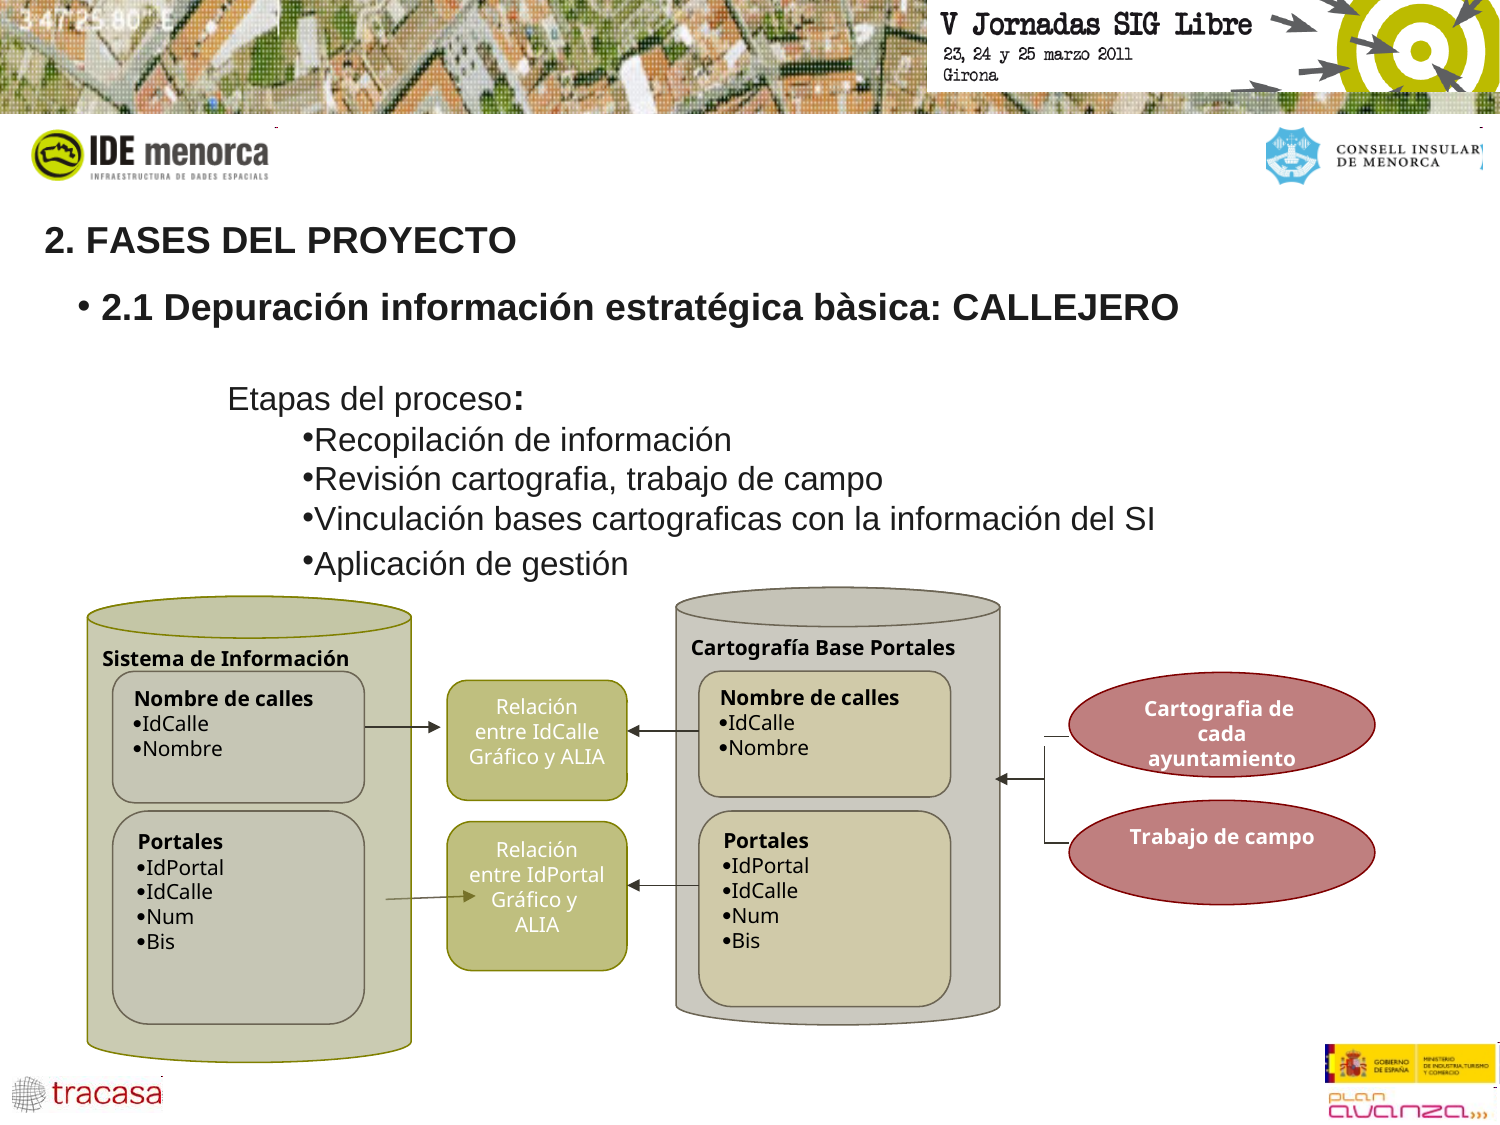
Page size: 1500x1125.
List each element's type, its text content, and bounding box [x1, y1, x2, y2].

text_box Portales IdPortal IdCalle Num Bis [112, 811, 365, 1025]
picture [1328, 1087, 1497, 1125]
text_box 2.1 Depuración información estratégica bàsica: CALLEJERO Etapas del proceso: Recopilación de información Revisión cartografia, trabajo de campo Vinculación bases cartograficas con la información del SI Aplicación de gestión [62, 274, 1196, 591]
picture [12, 1076, 163, 1113]
text_box Portales IdPortal IdCalle Num Bis [698, 811, 951, 1007]
text_box Trabajo de campo [1069, 800, 1375, 905]
picture [1266, 127, 1483, 185]
text_box Sistema de Información [87, 618, 412, 1063]
picture [1325, 1042, 1500, 1085]
text_box Cartografía Base Portales [676, 609, 1000, 1025]
text_box Nombre de calles IdCalle Nombre [698, 671, 951, 798]
text_box Relación entre IdCalle Gráfico y ALIA [447, 680, 627, 801]
text_box 2. FASES DEL PROYECTO [29, 207, 533, 269]
text_box Relación entre IdPortal Gráfico y ALIA [447, 821, 627, 971]
text_box Cartografia de cada ayuntamiento [1069, 672, 1375, 777]
picture [0, 0, 1500, 114]
text_box Nombre de calles IdCalle Nombre [112, 671, 365, 803]
picture [29, 127, 278, 185]
